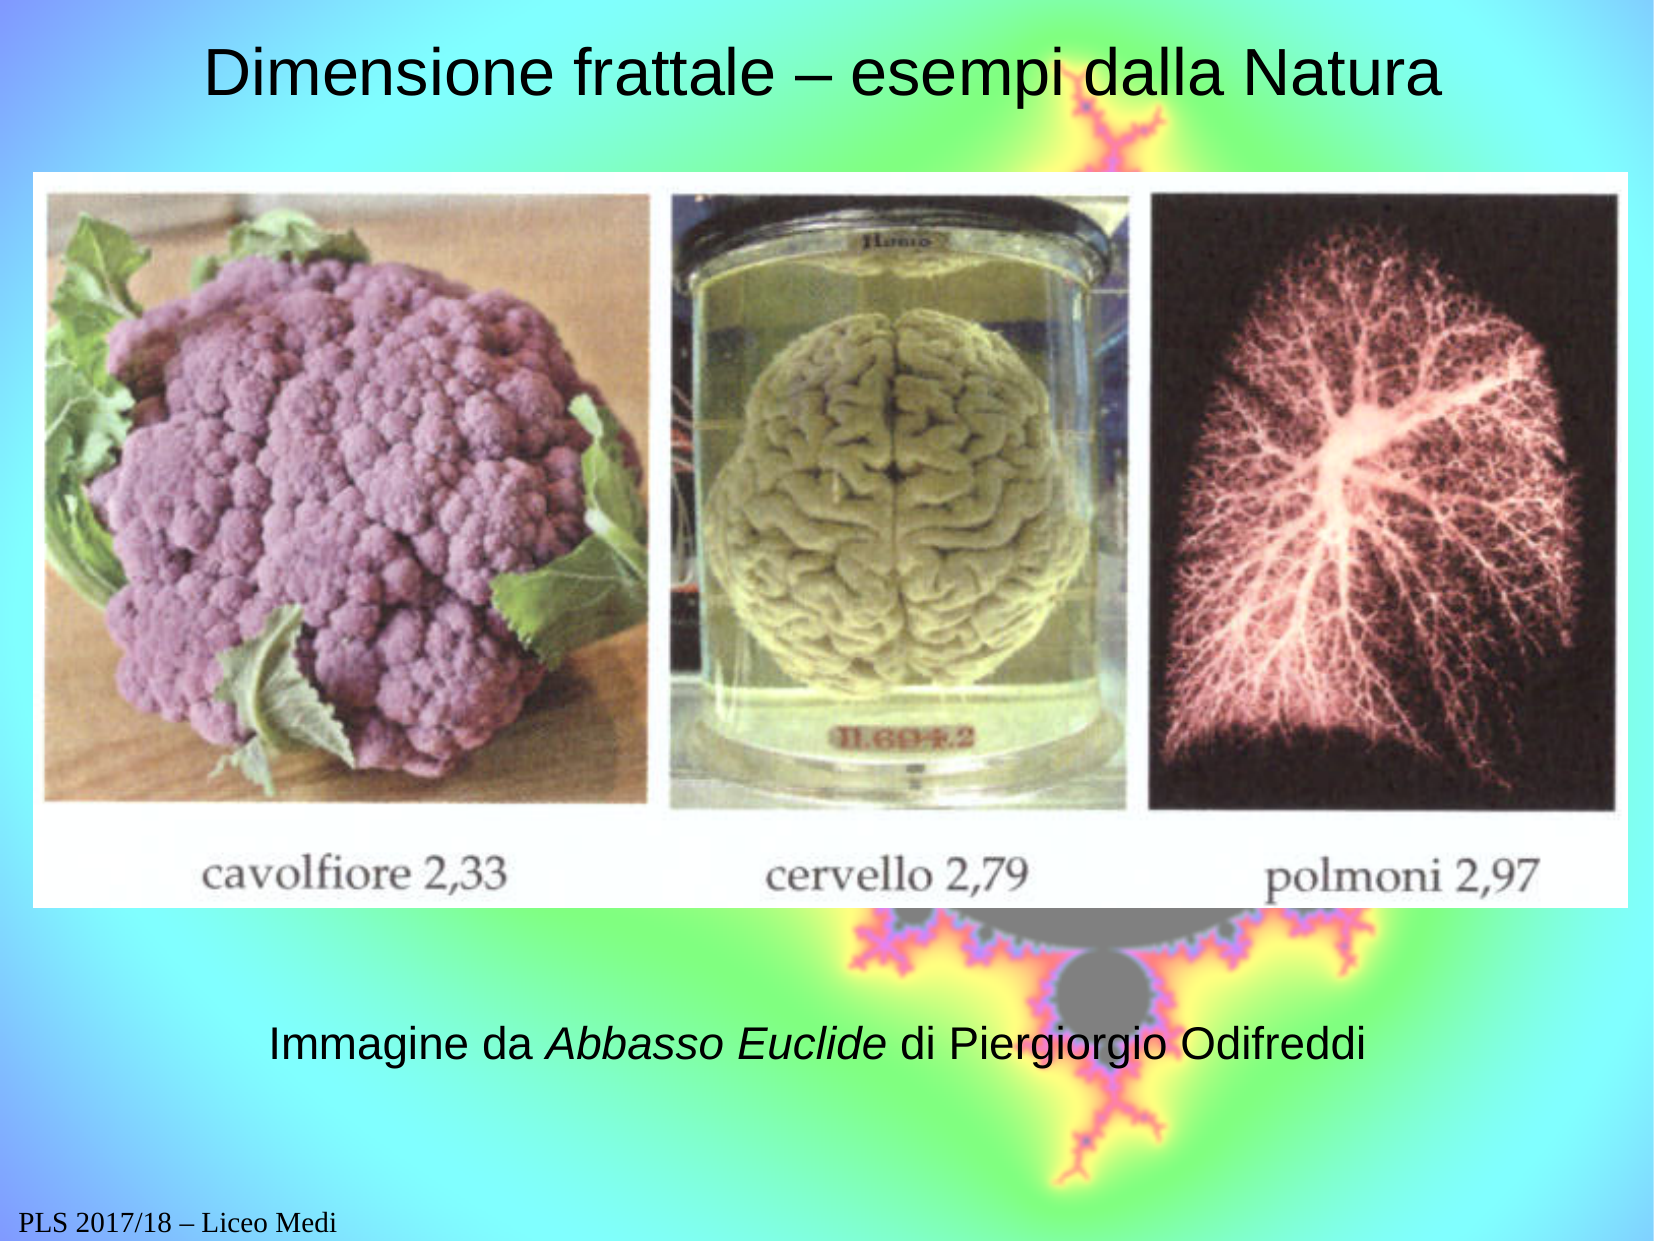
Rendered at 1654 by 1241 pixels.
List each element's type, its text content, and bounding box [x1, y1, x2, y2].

title Dimensione frattale – esempi dalla Natura [20, 0, 1626, 147]
title Immagine da Abbasso Euclide di Piergiorgio Odifreddi [15, 999, 1621, 1088]
picture [0, 0, 1654, 1241]
